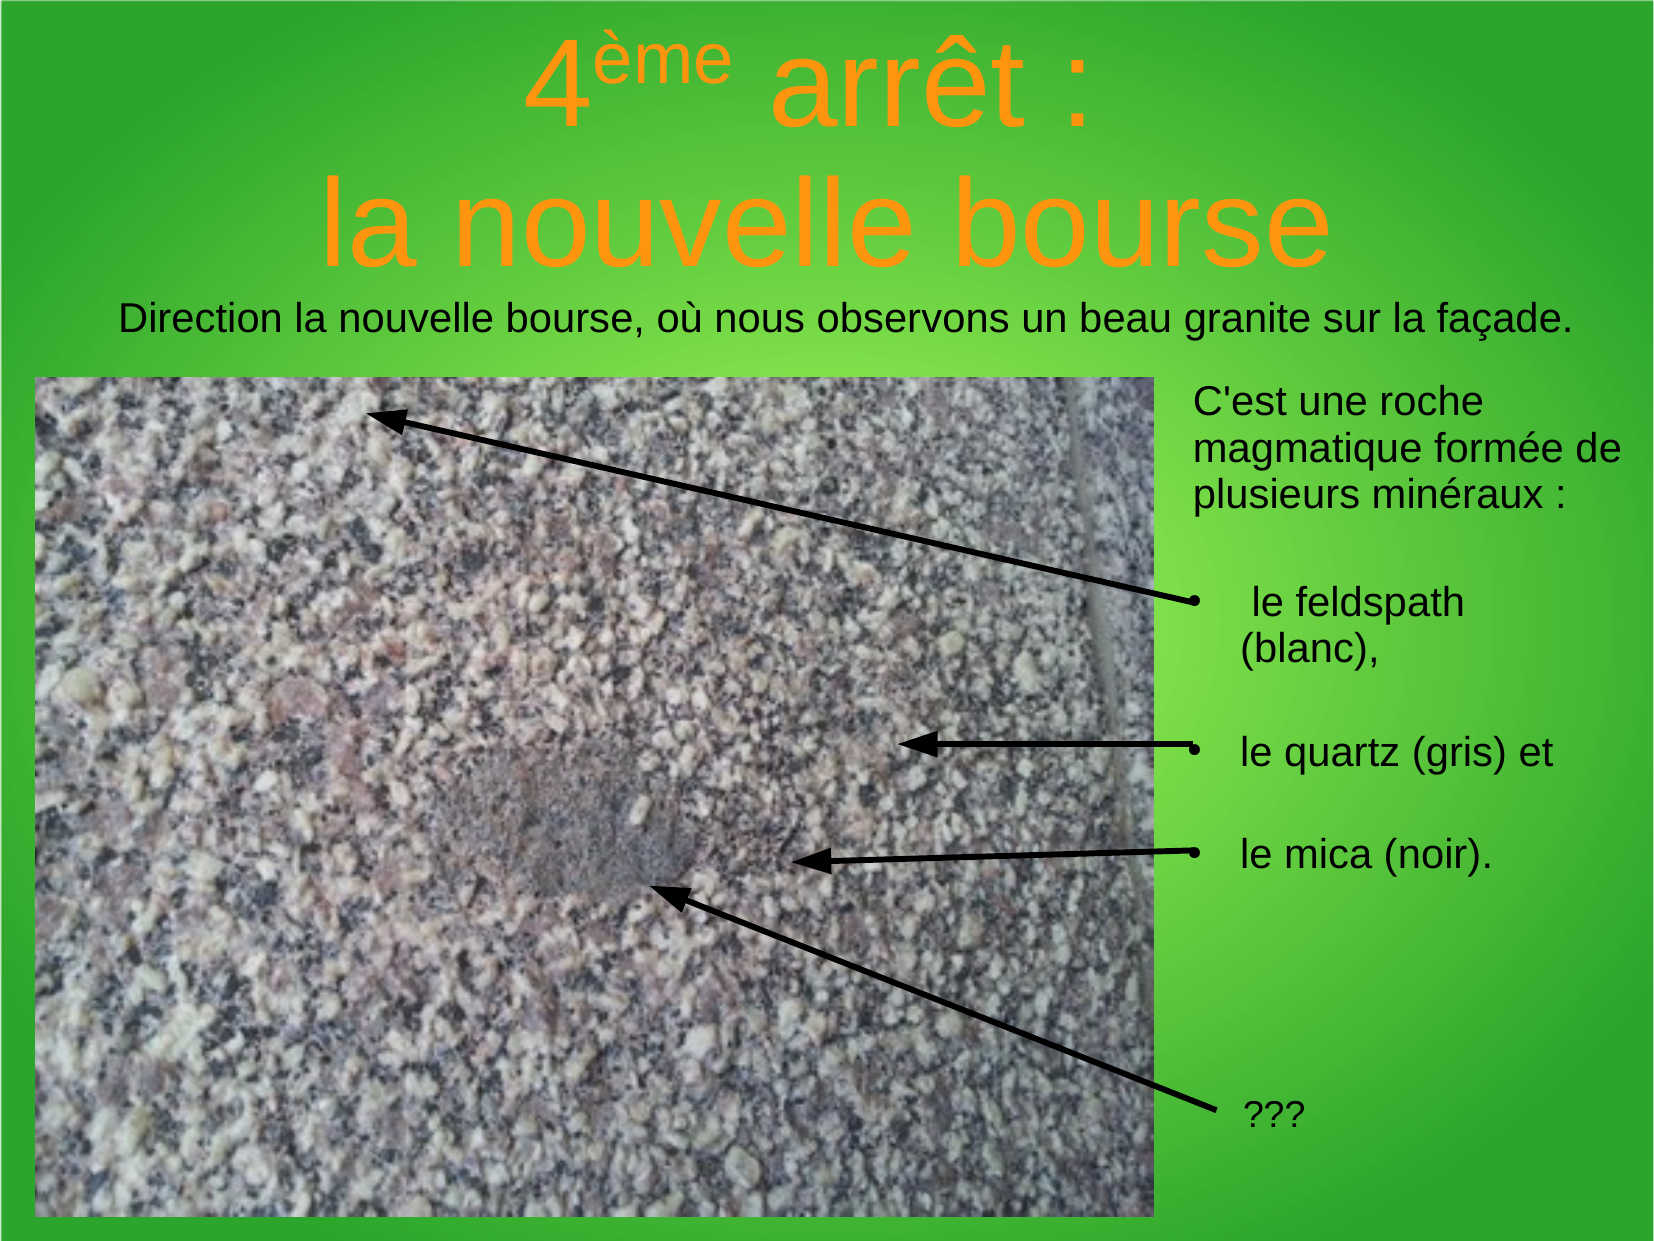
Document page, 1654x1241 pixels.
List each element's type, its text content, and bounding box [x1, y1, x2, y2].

text_box C'est une roche magmatique formée de plusieurs minéraux : [1192, 377, 1654, 565]
list le feldspath (blanc), le quartz (gris) et le mica (noir). [1169, 578, 1600, 1099]
text_box Direction la nouvelle bourse, où nous observons un beau granite sur la façade. [47, 295, 1615, 357]
title 4ème arrêt : la nouvelle bourse [82, 10, 1571, 295]
text_box ??? [1228, 1086, 1394, 1144]
picture [0, 0, 1654, 1241]
